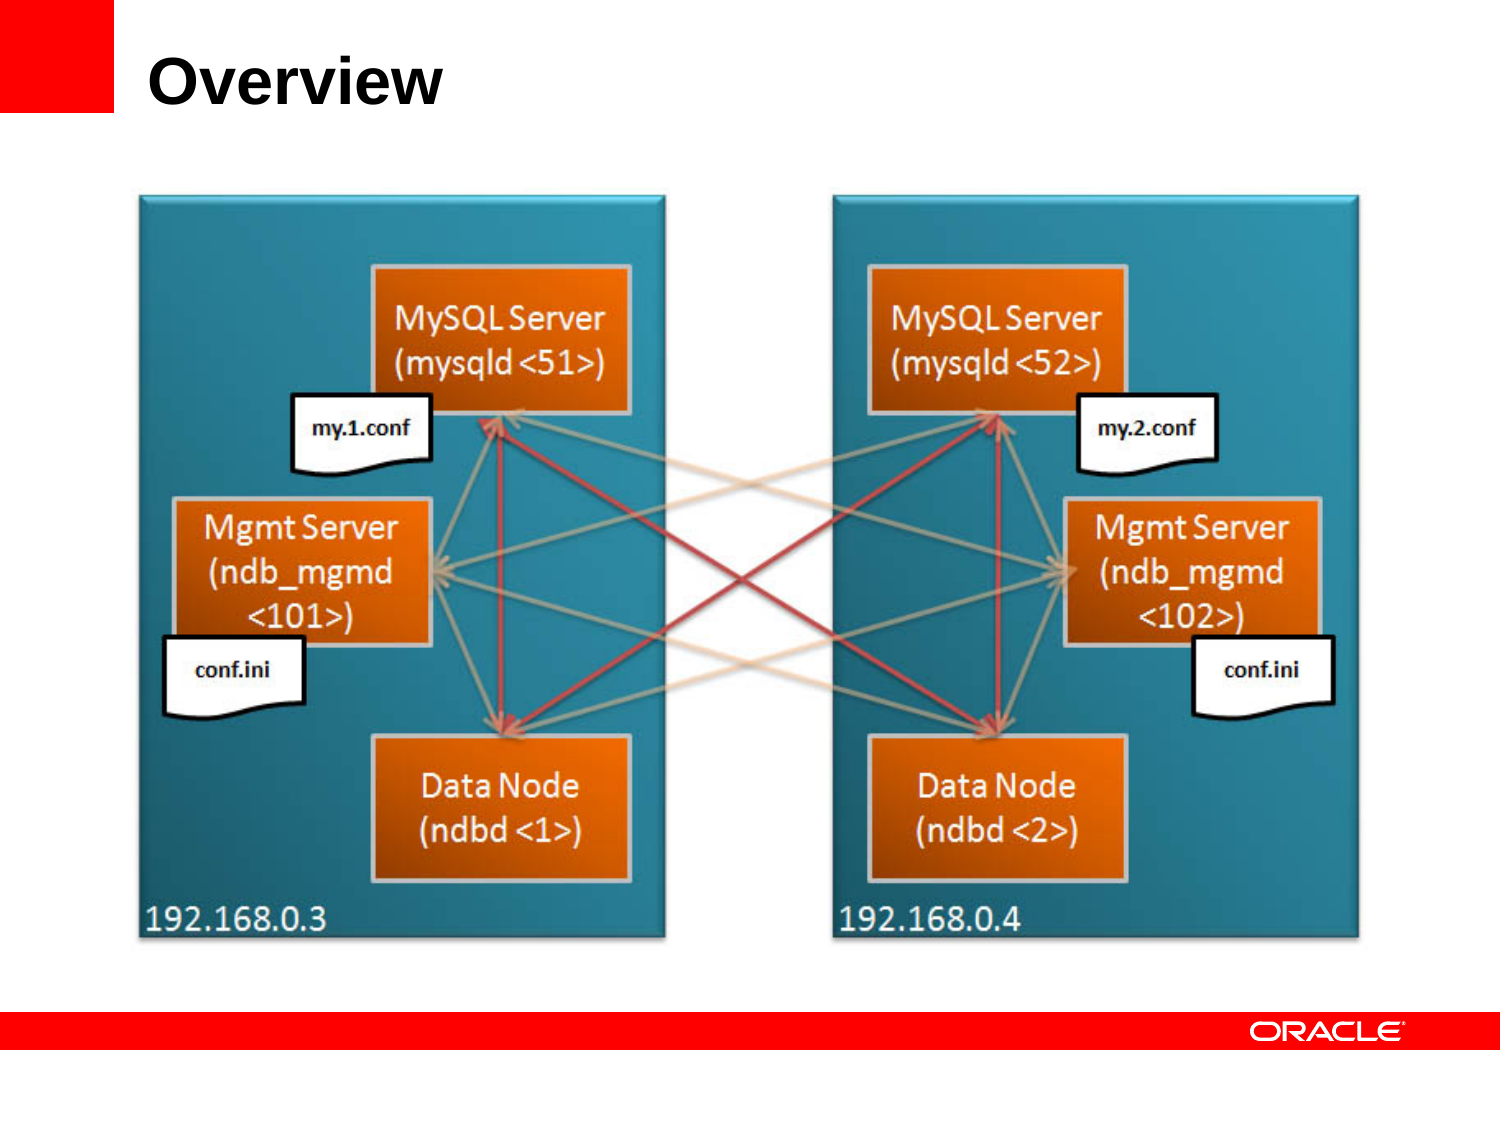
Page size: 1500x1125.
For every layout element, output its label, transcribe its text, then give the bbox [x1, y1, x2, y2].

picture [131, 187, 1369, 951]
picture [0, 1012, 1500, 1050]
title Overview [147, 8, 1392, 119]
picture [0, 0, 114, 113]
